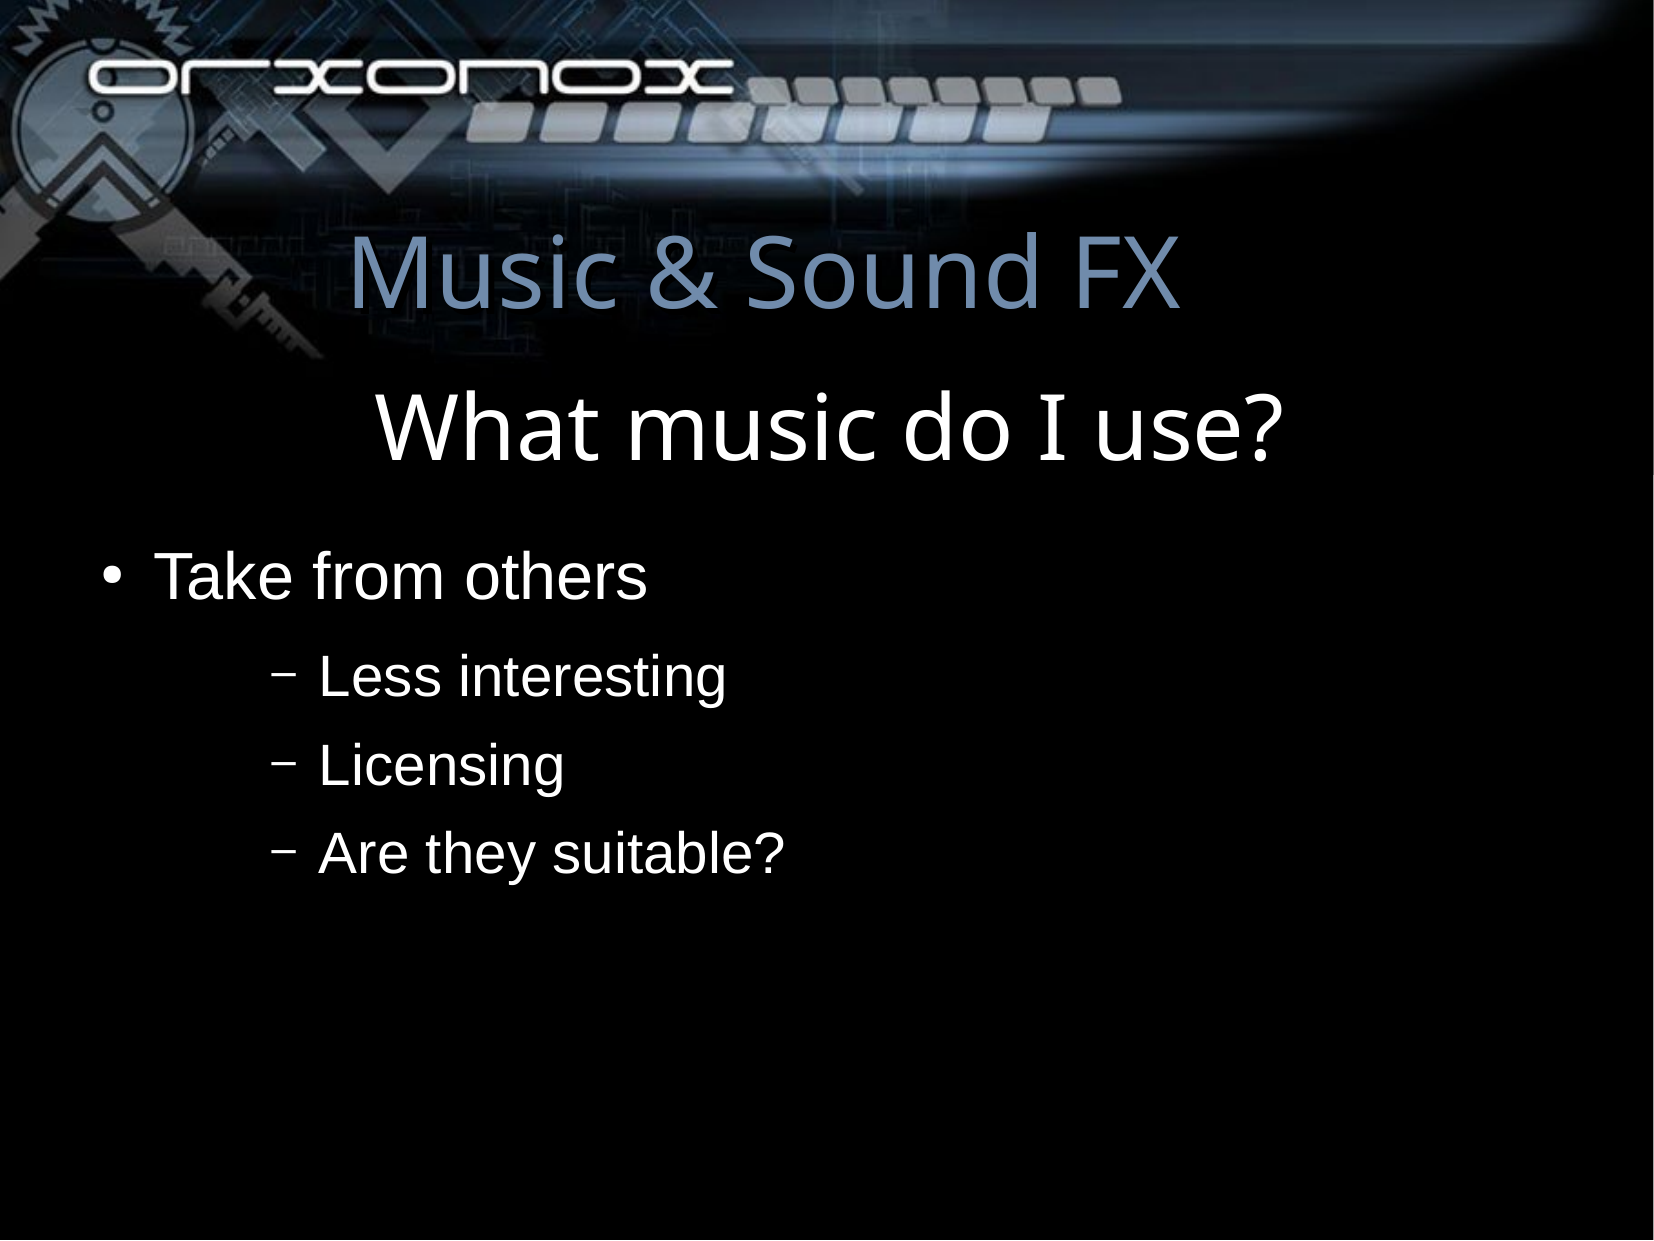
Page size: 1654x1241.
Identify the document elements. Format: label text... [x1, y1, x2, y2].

picture [0, 0, 1654, 475]
title What music do I use? [88, 354, 1571, 497]
text_box Music & Sound FX [330, 194, 1306, 326]
list Take from others Less interesting Licensing Are they suitable? [82, 539, 1571, 1177]
